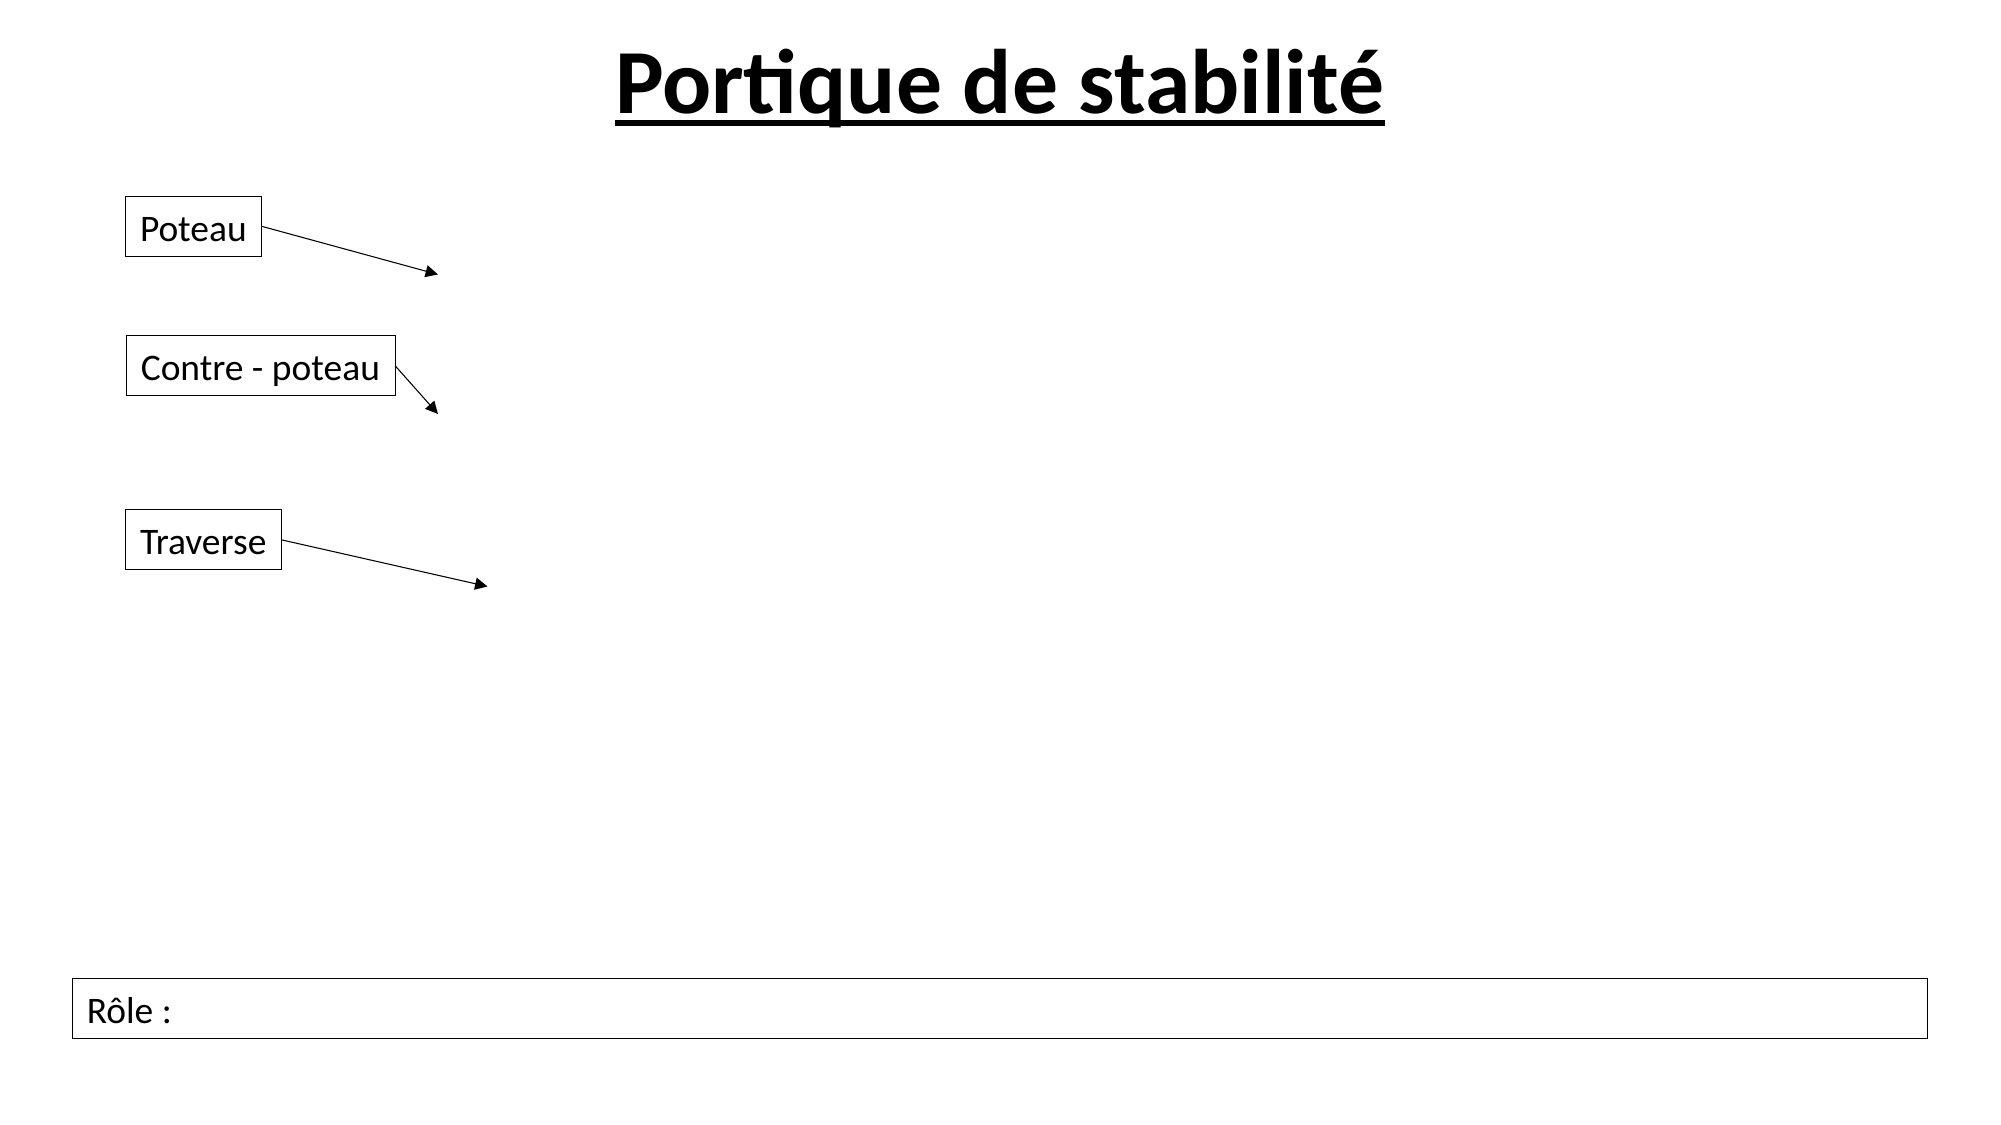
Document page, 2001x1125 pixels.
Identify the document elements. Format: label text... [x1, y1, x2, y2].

text_box Traverse [125, 509, 282, 570]
text_box Rôle : [72, 978, 1928, 1039]
text_box Contre - poteau [126, 335, 396, 396]
text_box Poteau [125, 196, 262, 257]
text_box Portique de stabilité [600, 14, 1400, 140]
